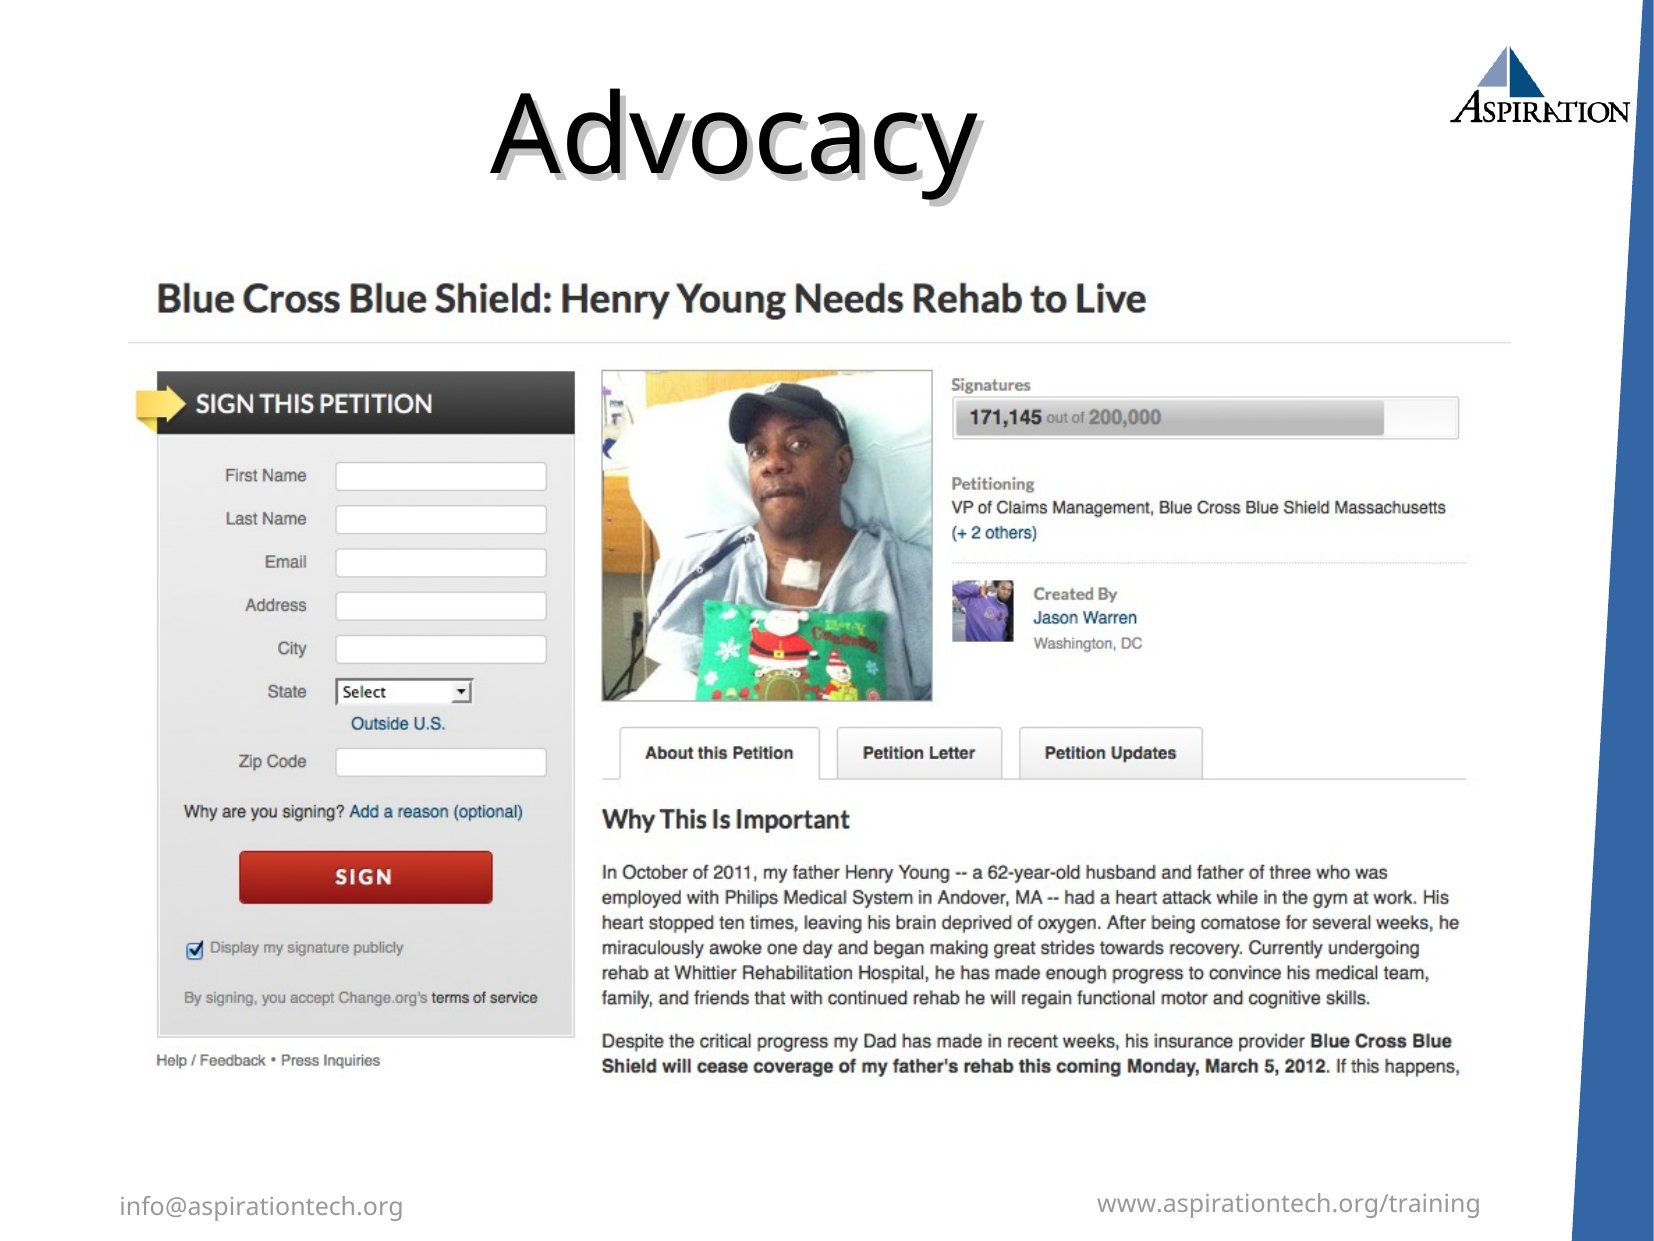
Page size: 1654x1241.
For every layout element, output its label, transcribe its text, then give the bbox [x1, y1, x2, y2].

title Advocacy [54, 21, 1415, 227]
picture [128, 264, 1511, 1084]
picture [1450, 46, 1631, 132]
